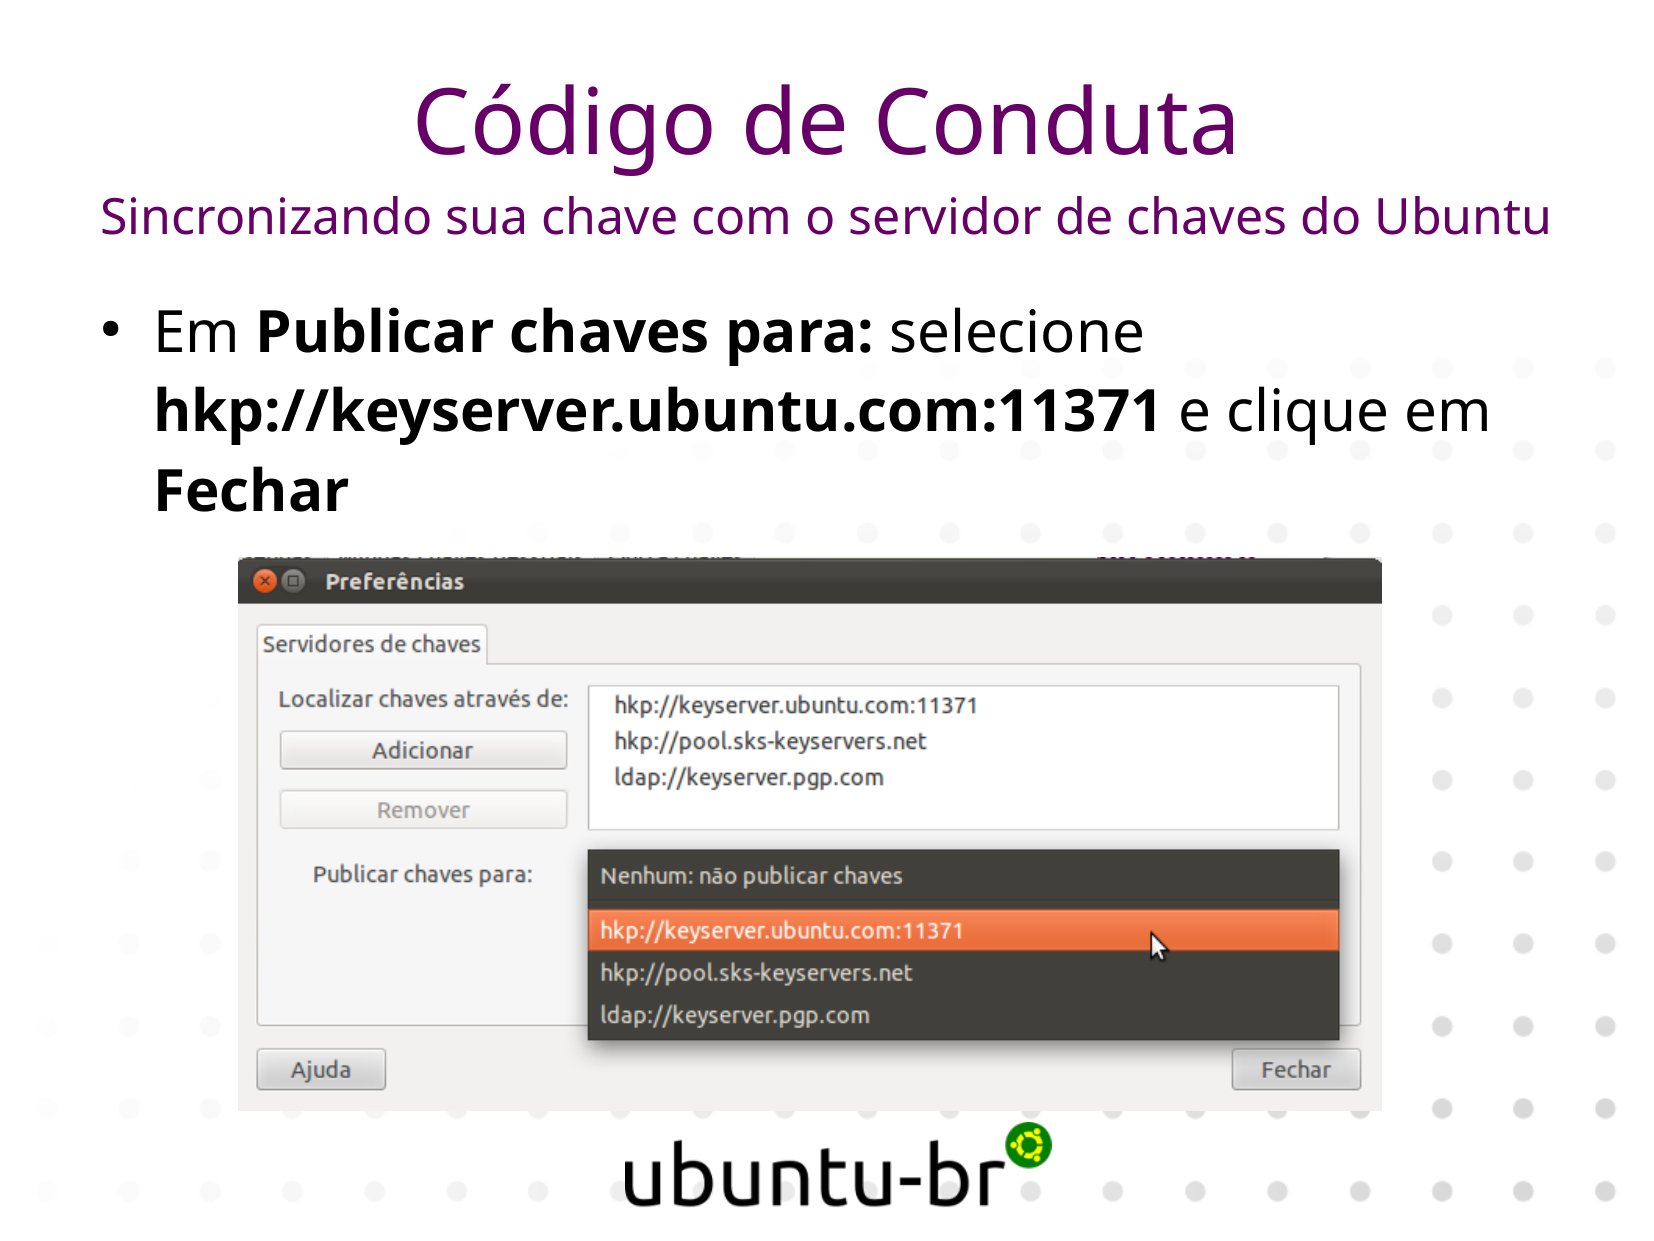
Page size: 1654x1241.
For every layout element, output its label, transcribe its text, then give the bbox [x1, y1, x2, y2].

list Em Publicar chaves para: selecione hkp://keyserver.ubuntu.com:11371 e clique em Fechar [82, 290, 1571, 721]
picture [0, 0, 1654, 1241]
title Código de Conduta Sincronizando sua chave com o servidor de chaves do Ubuntu [82, 49, 1571, 257]
